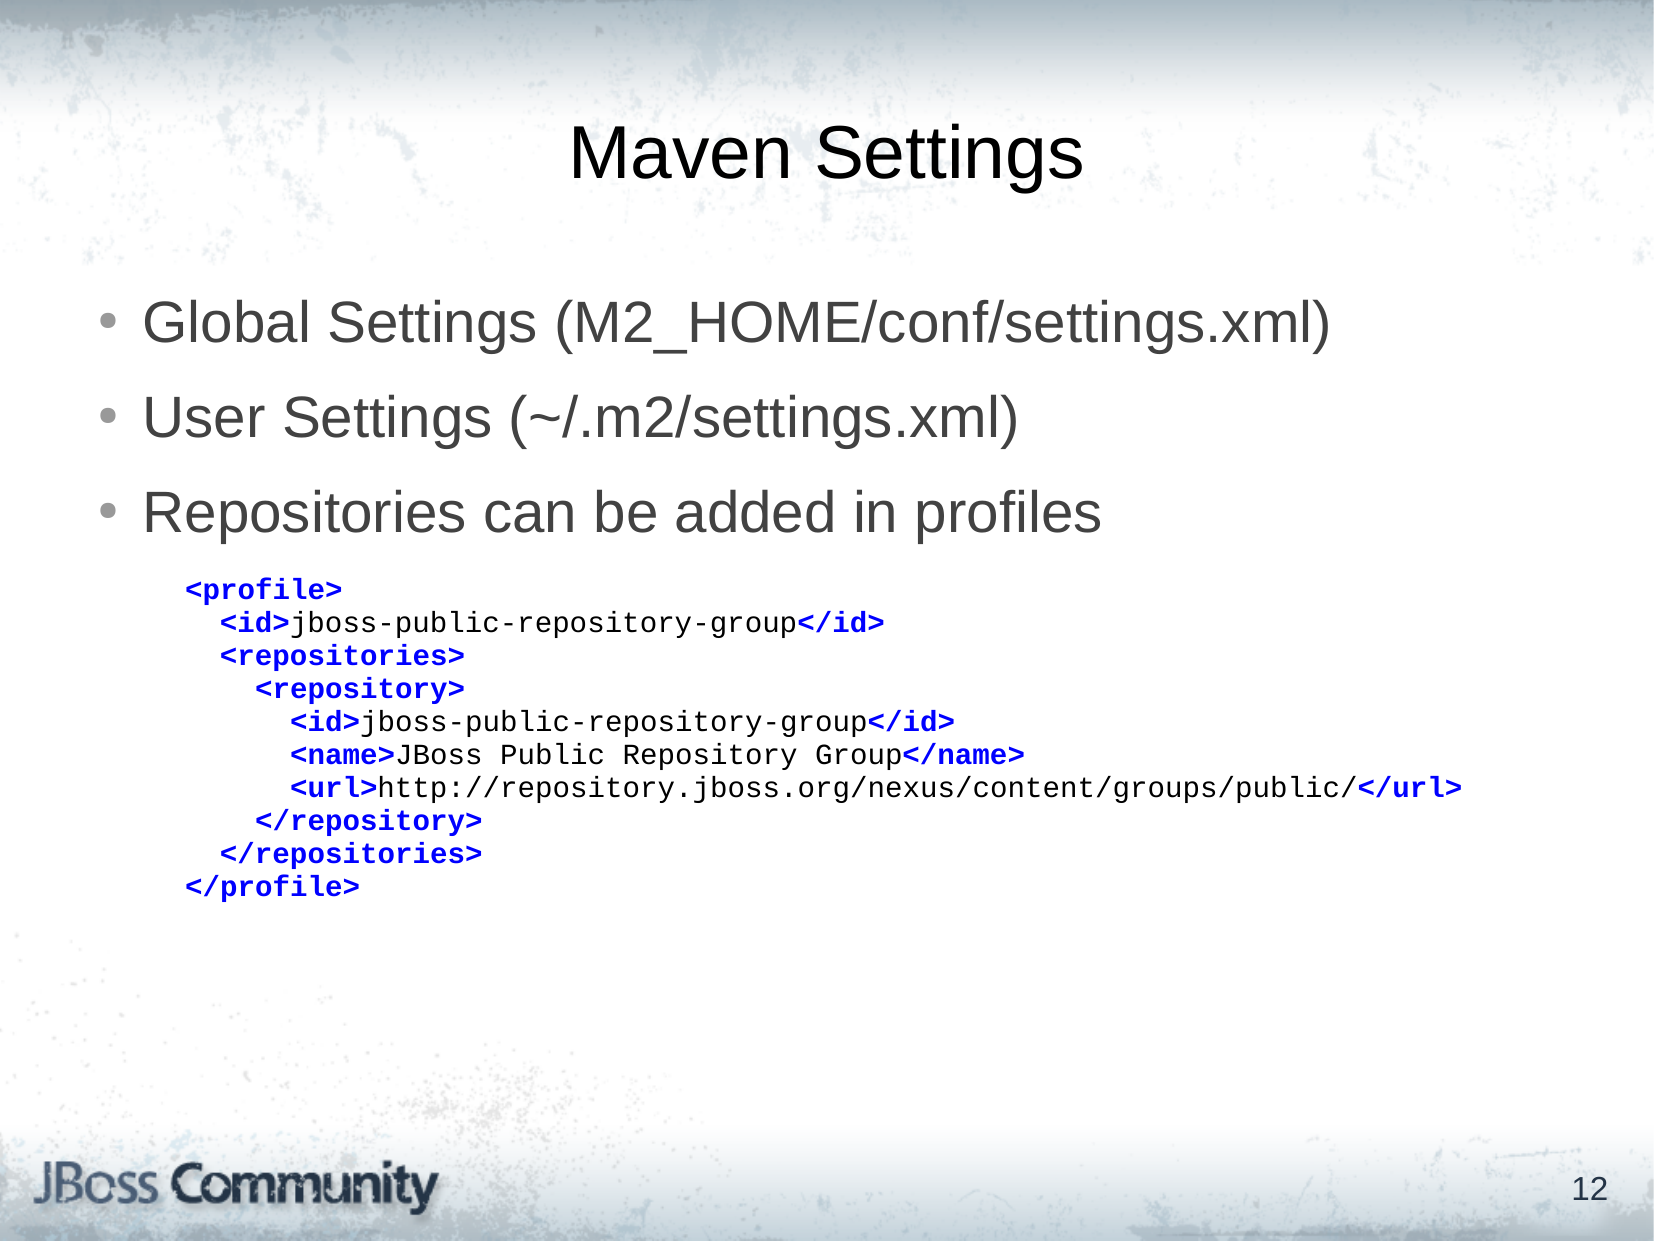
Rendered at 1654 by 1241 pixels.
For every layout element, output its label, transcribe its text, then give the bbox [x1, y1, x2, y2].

picture [0, 0, 1654, 1241]
list Global Settings (M2_HOME/conf/settings.xml) User Settings (~/.m2/settings.xml) Repositories can be added in profiles [82, 290, 1571, 1109]
text_box <profile> <id>jboss-public-repository-group</id> <repositories> <repository> <id>jboss-public-repository-group</id> <name>JBoss Public Repository Group</name> <url>http://repository.jboss.org/nexus/content/groups/public/</url> </repository> </repositories> </profile> [150, 542, 1539, 961]
title Maven Settings [82, 49, 1571, 257]
